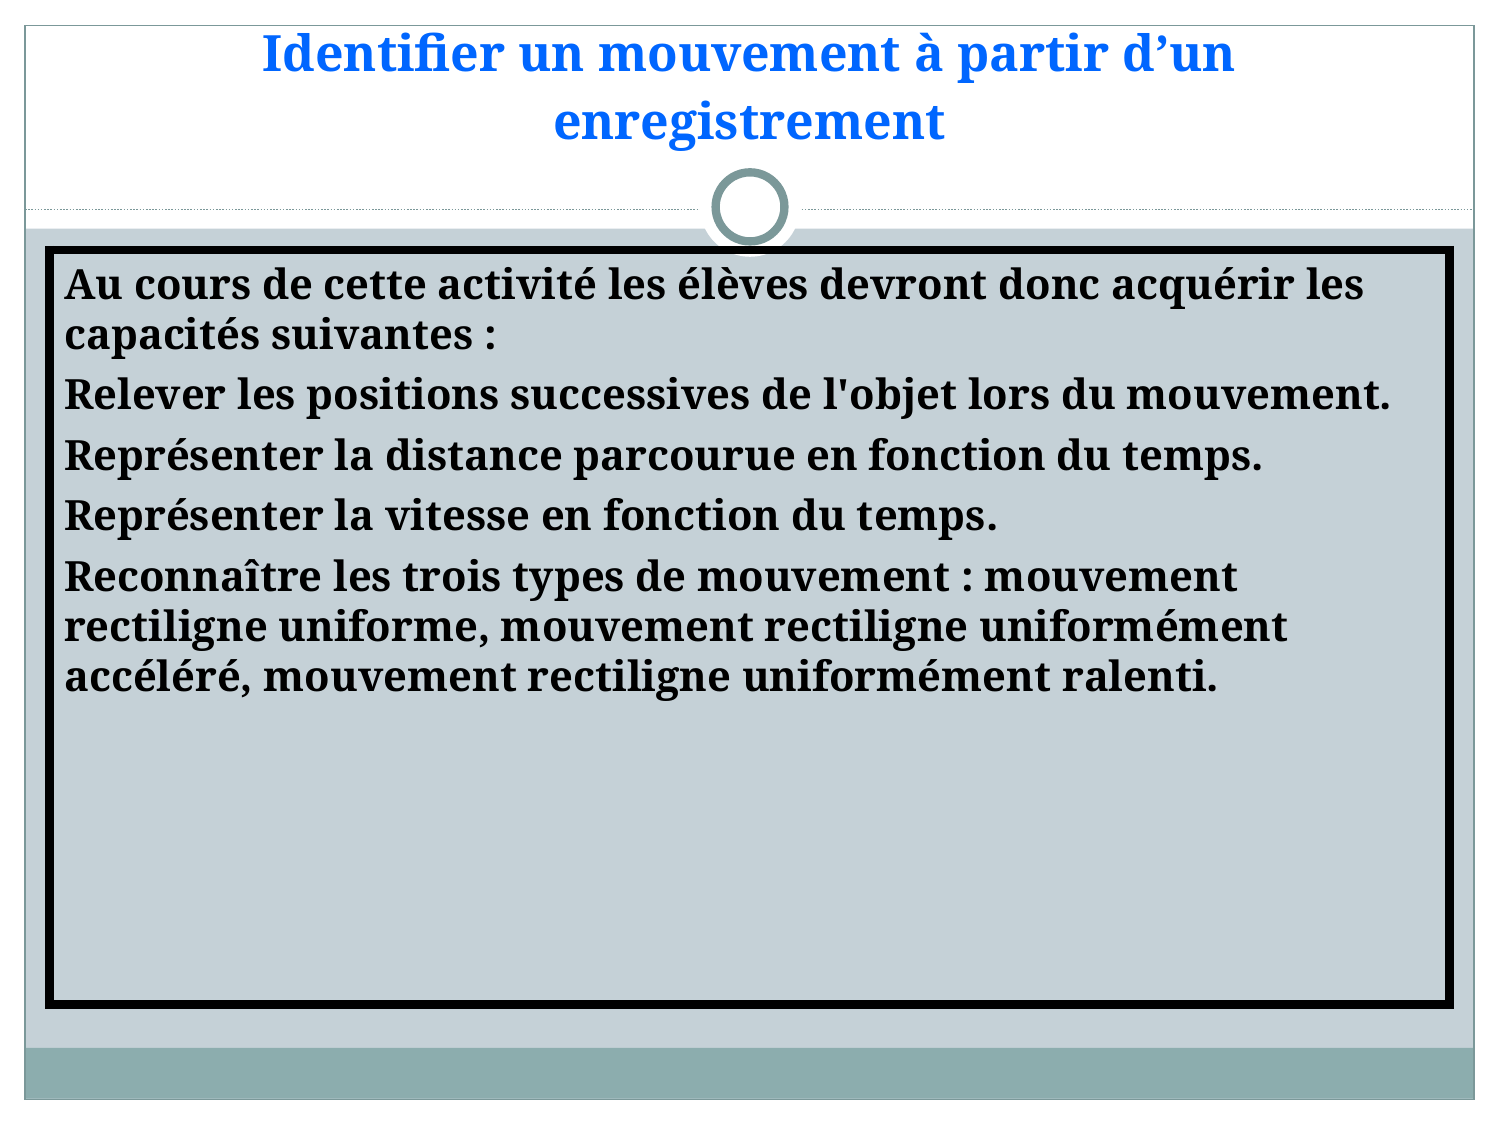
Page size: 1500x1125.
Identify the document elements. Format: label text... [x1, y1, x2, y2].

table_header Au cours de cette activité les élèves devront donc acquérir les capacités suivantes : Relever les positions successives de l'objet lors du mouvement. Représenter la distance parcourue en fonction du temps. Représenter la vitesse en fonction du temps. Reconnaître les trois types de mouvement : mouvement rectiligne uniforme, mouvement rectiligne uniformément accéléré, mouvement rectiligne uniformément ralenti. [54, 254, 1445, 1000]
title Identifier un mouvement à partir d’un enregistrement [49, 26, 1450, 162]
